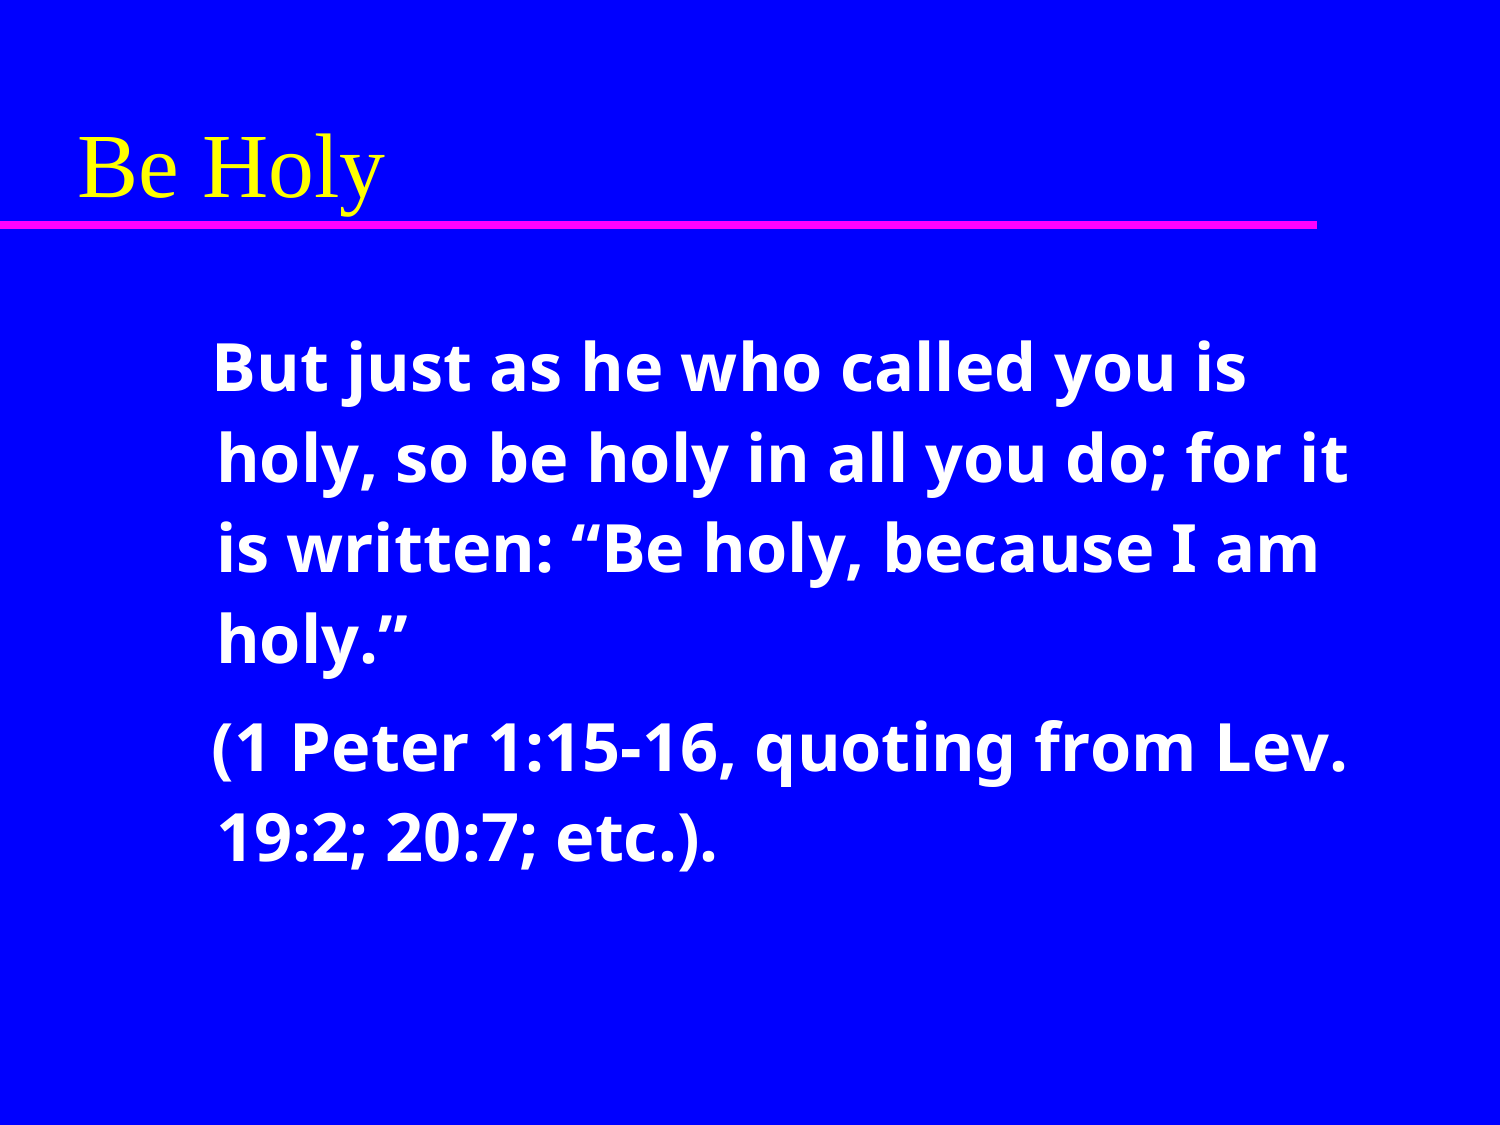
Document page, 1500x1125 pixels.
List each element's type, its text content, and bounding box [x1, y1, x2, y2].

list But just as he who called you is holy, so be holy in all you do; for it is written: “Be holy, because I am holy.” (1 Peter 1:15-16, quoting from Lev. 19:2; 20:7; etc.). [144, 312, 1413, 988]
title Be Holy [62, 43, 1338, 225]
